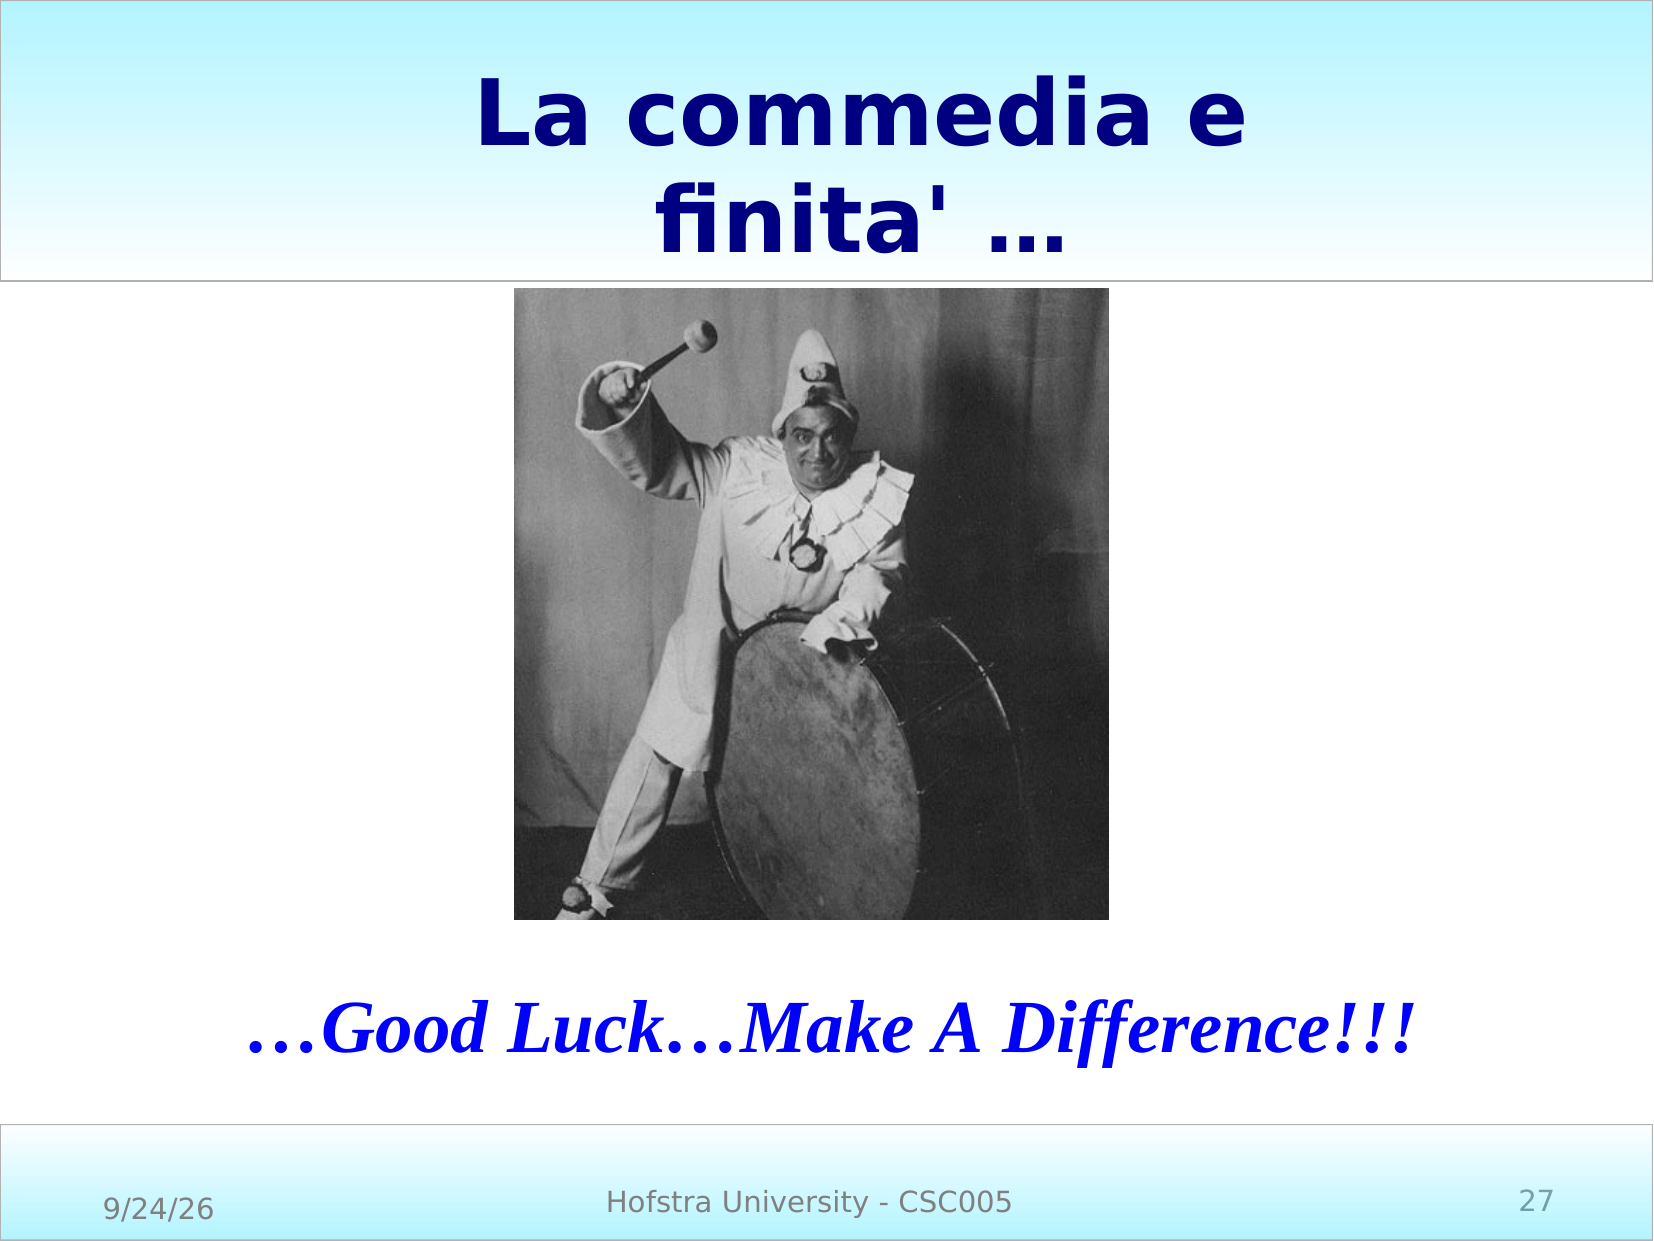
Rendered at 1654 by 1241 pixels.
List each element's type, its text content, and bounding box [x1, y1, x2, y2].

picture [514, 288, 1109, 921]
text_box …Good Luck…Make A Difference!!! [164, 977, 1503, 1077]
title La commedia e finita' … [302, 37, 1421, 297]
